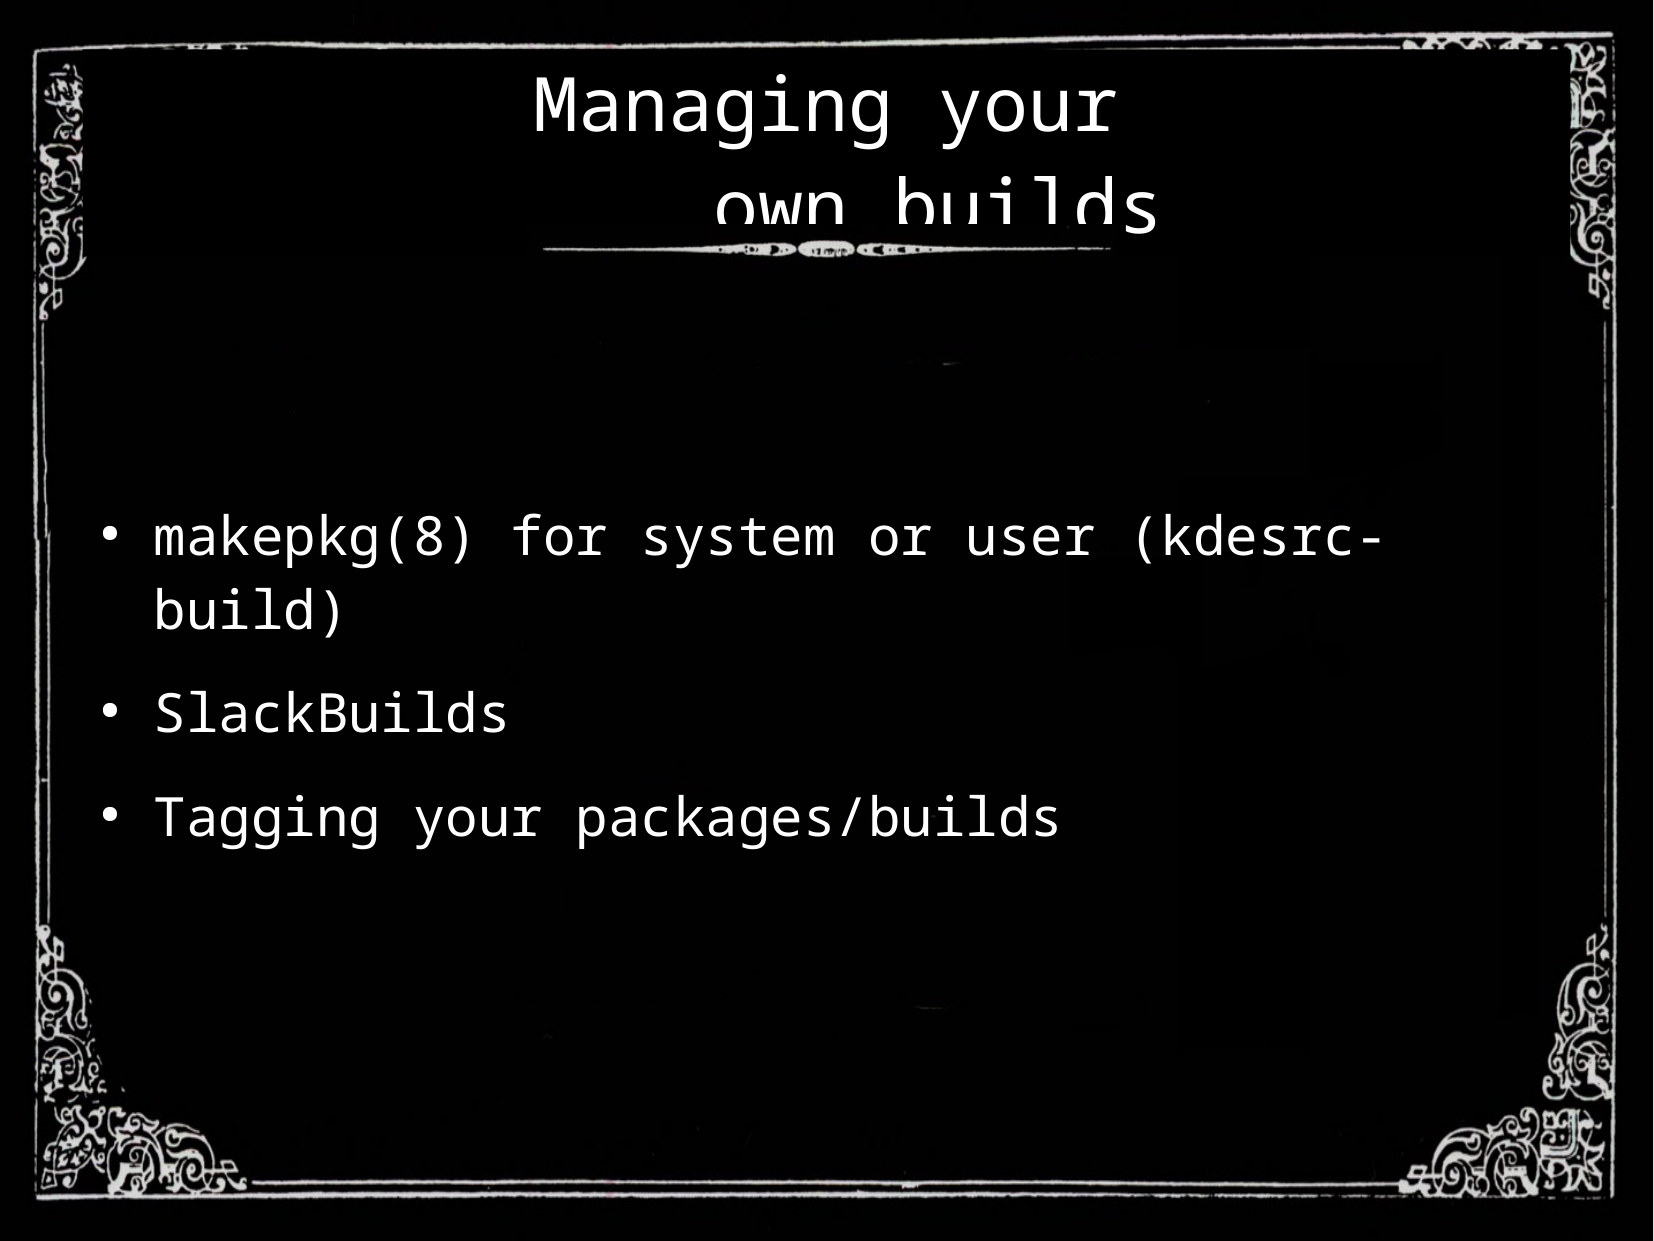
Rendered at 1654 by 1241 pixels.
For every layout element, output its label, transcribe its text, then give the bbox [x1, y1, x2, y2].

list makepkg(8) for system or user (kdesrc-build) SlackBuilds Tagging your packages/builds [82, 290, 1501, 1109]
picture [0, 0, 1654, 1241]
title Managing your own builds [82, 49, 1571, 257]
